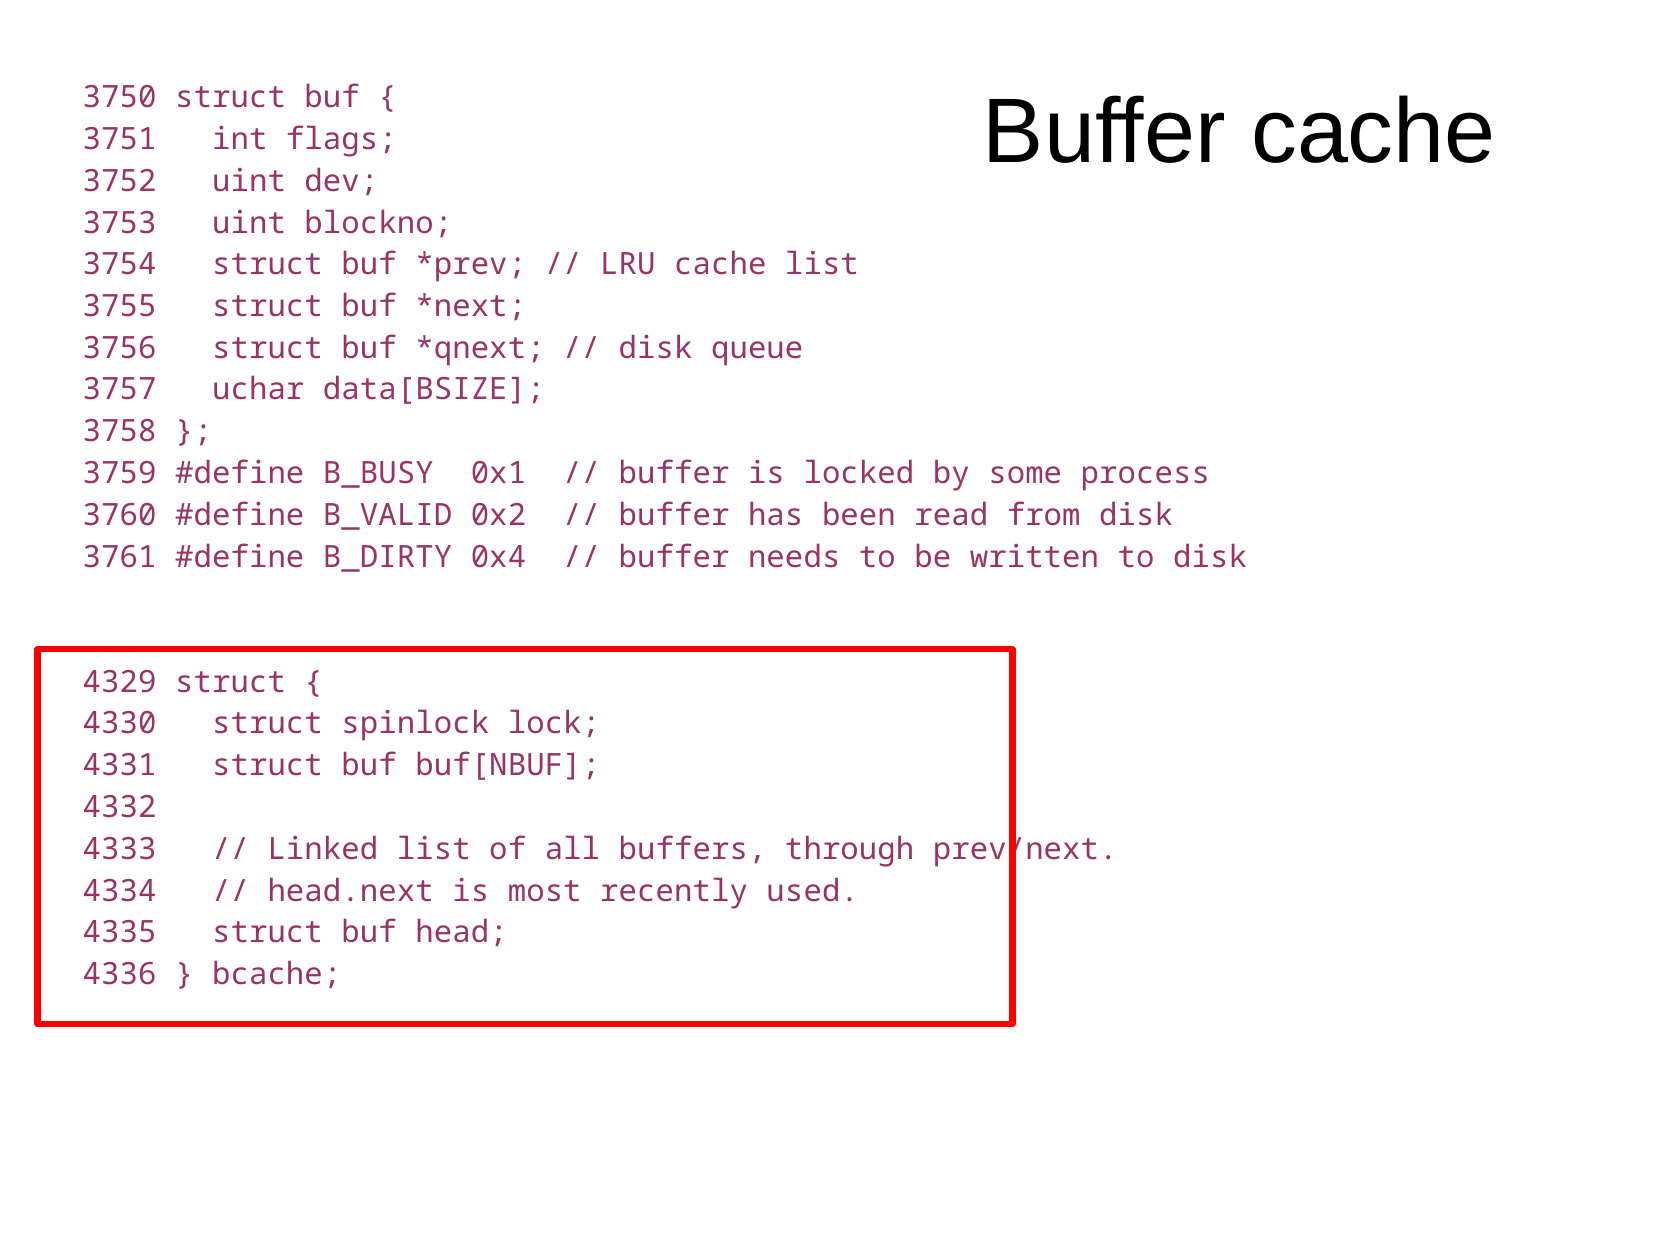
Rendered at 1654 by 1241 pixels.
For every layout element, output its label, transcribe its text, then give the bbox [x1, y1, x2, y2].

list 3750 struct buf { 3751 int flags; 3752 uint dev; 3753 uint blockno; 3754 struct buf *prev; // LRU cache list 3755 struct buf *next; 3756 struct buf *qnext; // disk queue 3757 uchar data[BSIZE]; 3758 }; 3759 #define B_BUSY 0x1 // buffer is locked by some process 3760 #define B_VALID 0x2 // buffer has been read from disk 3761 #define B_DIRTY 0x4 // buffer needs to be written to disk 4329 struct { 4330 struct spinlock lock; 4331 struct buf buf[NBUF]; 4332 4333 // Linked list of all buffers, through prev/next. 4334 // head.next is most recently used. 4335 struct buf head; 4336 } bcache; [82, 75, 1571, 1010]
list 3750 struct buf { 3751 int flags; 3752 uint dev; 3753 uint blockno; 3754 struct buf *prev; // LRU cache list 3755 struct buf *next; 3756 struct buf *qnext; // disk queue 3757 uchar data[BSIZE]; 3758 }; 3759 #define B_BUSY 0x1 // buffer is locked by some process 3760 #define B_VALID 0x2 // buffer has been read from disk 3761 #define B_DIRTY 0x4 // buffer needs to be written to disk 4329 struct { 4330 struct spinlock lock; 4331 struct buf buf[NBUF]; 4332 4333 // Linked list of all buffers, through prev/next. 4334 // head.next is most recently used. 4335 struct buf head; 4336 } bcache; [82, 652, 1009, 1010]
title Buffer cache [904, 37, 1576, 226]
